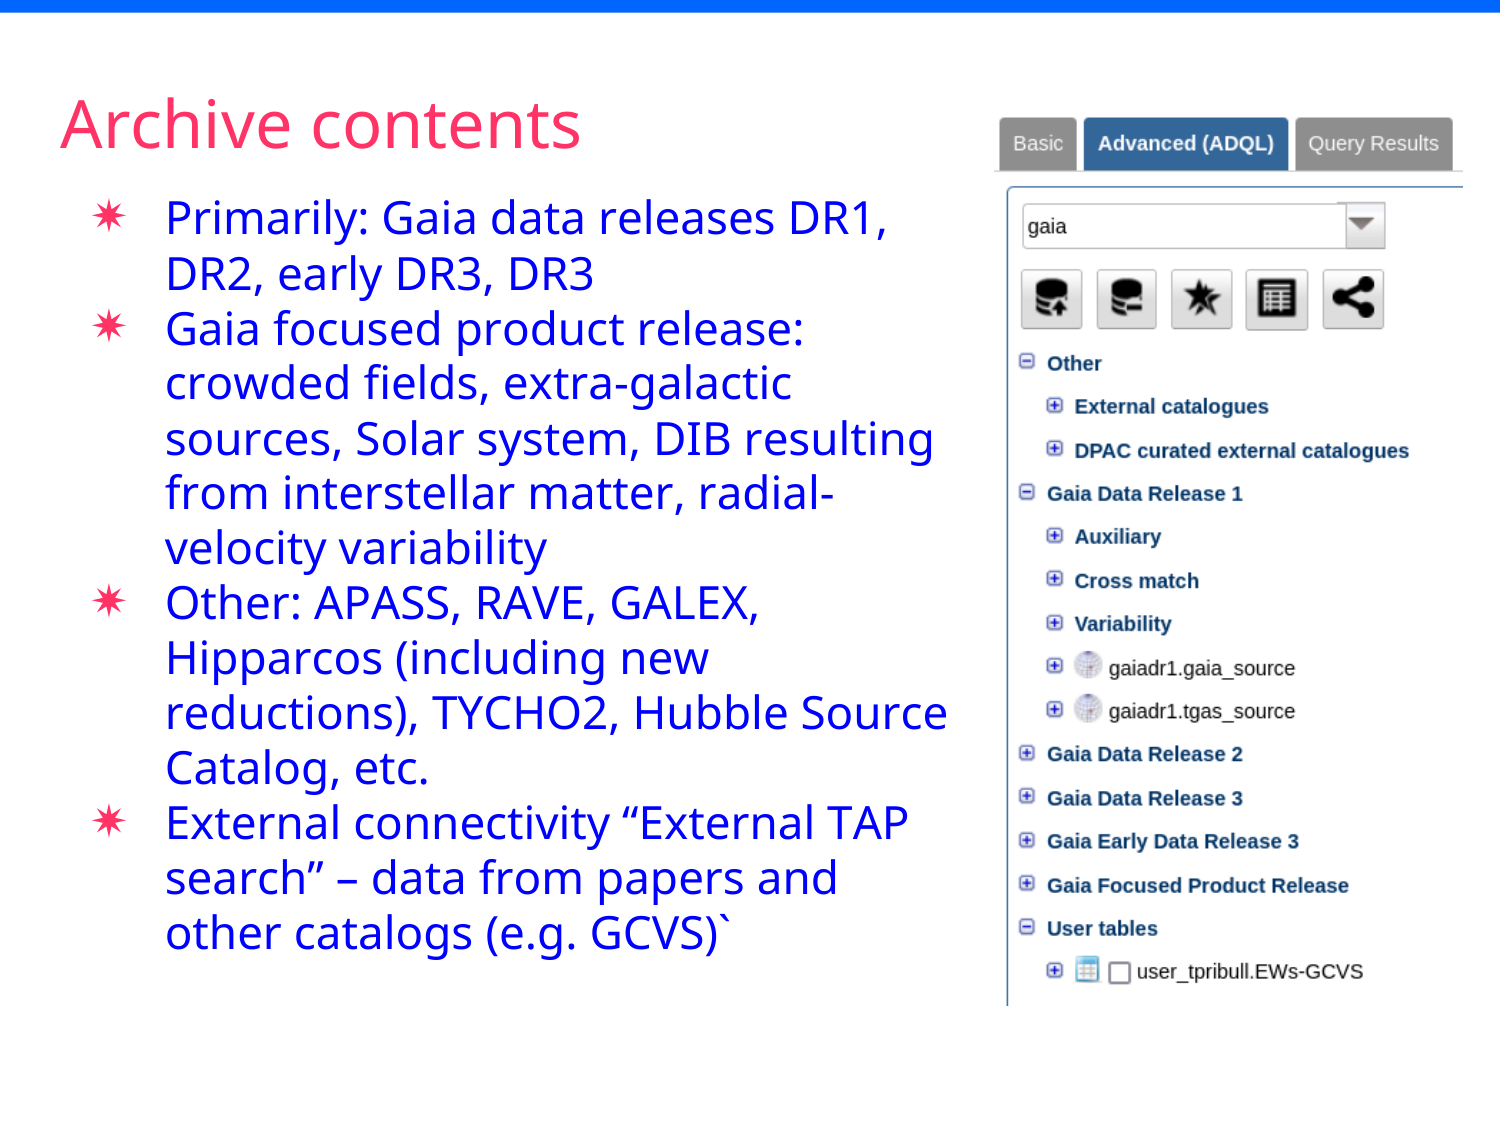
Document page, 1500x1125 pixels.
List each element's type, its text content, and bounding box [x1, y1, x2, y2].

text_box Archive contents [45, 75, 601, 170]
text_box Primarily: Gaia data releases DR1, DR2, early DR3, DR3 Gaia focused product release: crowded fields, extra-galactic sources, Solar system, DIB resulting from interstellar matter, radial-velocity variability Other: APASS, RAVE, GALEX, Hipparcos (including new reductions), TYCHO2, Hubble Source Catalog, etc. External connectivity “External TAP search” – data from papers and other catalogs (e.g. GCVS)` [75, 121, 976, 1088]
picture [994, 112, 1463, 1006]
